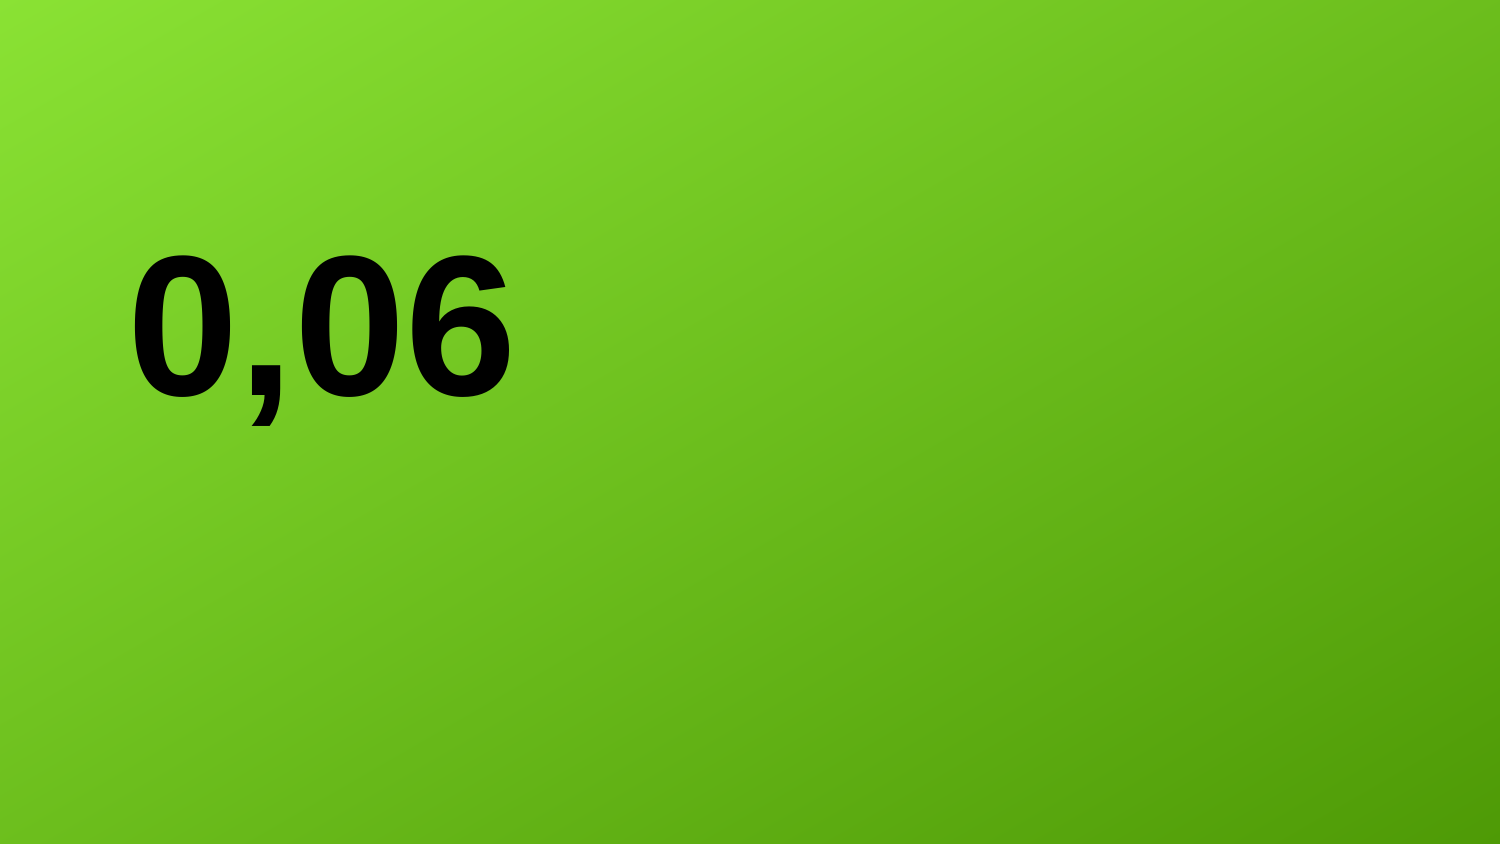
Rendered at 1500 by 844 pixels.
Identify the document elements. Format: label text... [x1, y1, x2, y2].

title 0,06 [112, 259, 1388, 450]
